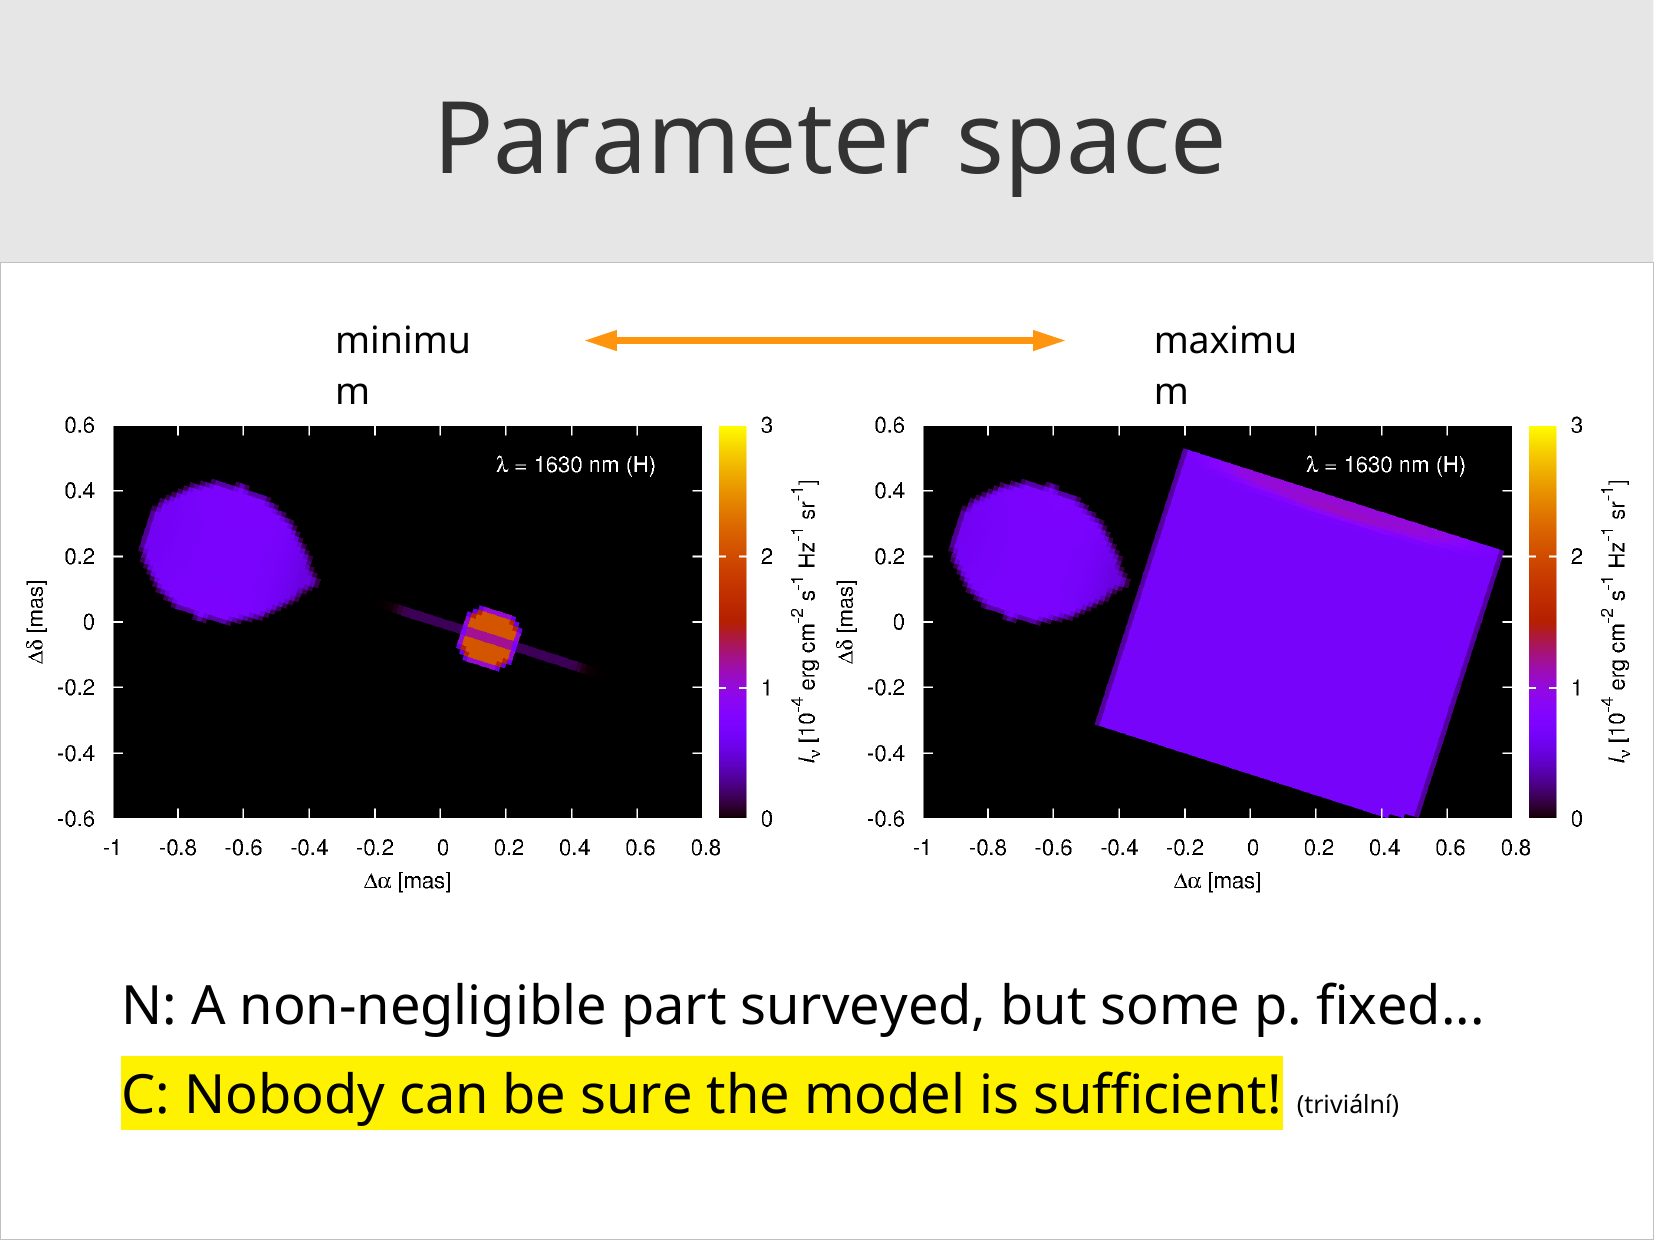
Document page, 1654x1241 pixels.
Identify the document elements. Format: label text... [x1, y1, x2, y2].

title Parameter space [124, 31, 1537, 239]
text_box maximum [1139, 306, 1341, 344]
list N: A non-negligible part surveyed, but some p. fixed... C: Nobody can be sure the model is sufficient! (triviální) [121, 344, 1630, 1230]
text_box minimum [320, 306, 516, 344]
picture [24, 414, 121, 894]
